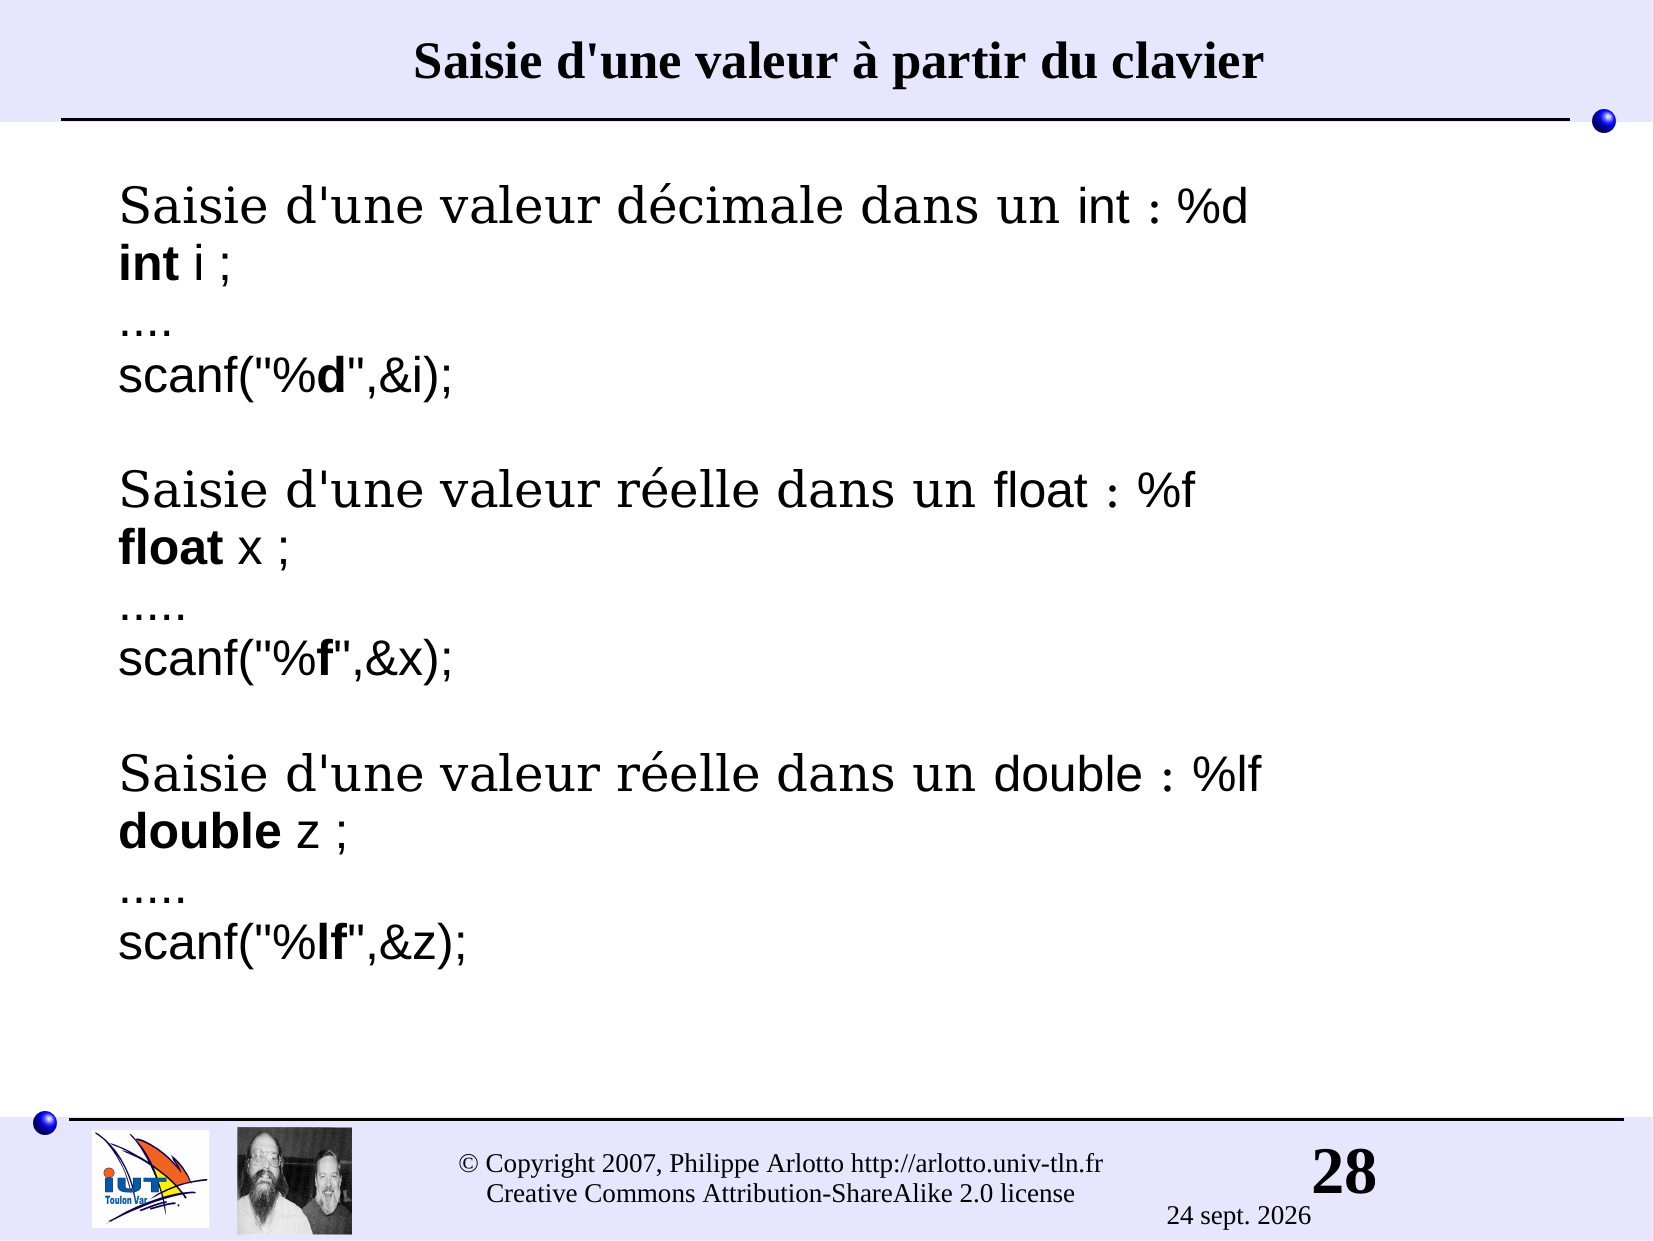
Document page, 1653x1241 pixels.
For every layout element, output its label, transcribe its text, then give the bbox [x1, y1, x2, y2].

picture [237, 1127, 352, 1235]
text_box Saisie d'une valeur décimale dans un int : %d int i ; .... scanf("%d",&i); Saisie d'une valeur réelle dans un float : %f float x ; ..... scanf("%f",&x); Saisie d'une valeur réelle dans un double : %lf double z ; ..... scanf("%lf",&z); [118, 177, 1262, 1033]
text_box [1181, 177, 1270, 236]
title Saisie d'une valeur à partir du clavier [95, 14, 1585, 107]
